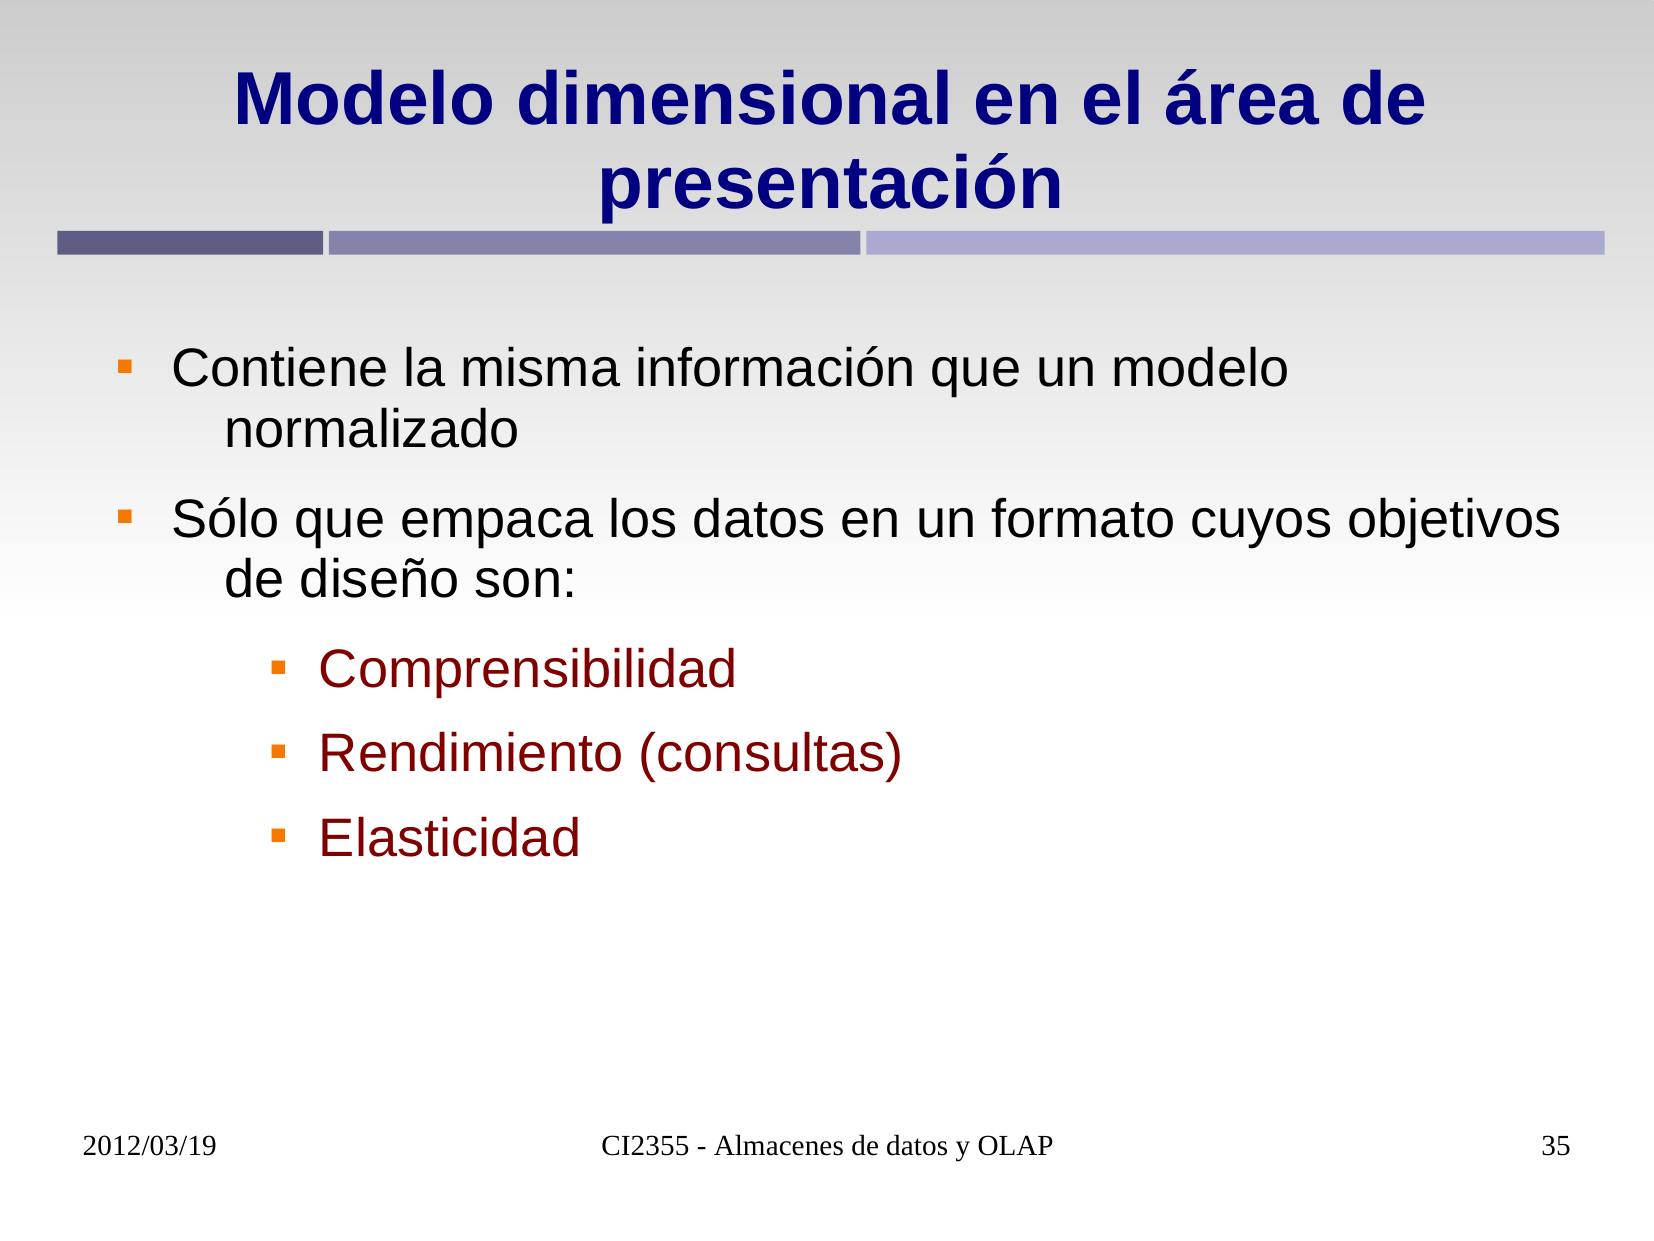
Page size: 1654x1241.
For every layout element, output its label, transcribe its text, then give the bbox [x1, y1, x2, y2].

list Contiene la misma información que un modelo normalizado Sólo que empaca los datos en un formato cuyos objetivos de diseño son: Comprensibilidad Rendimiento (consultas) Elasticidad [82, 337, 1571, 1109]
title Modelo dimensional en el área de presentación [86, 55, 1576, 226]
